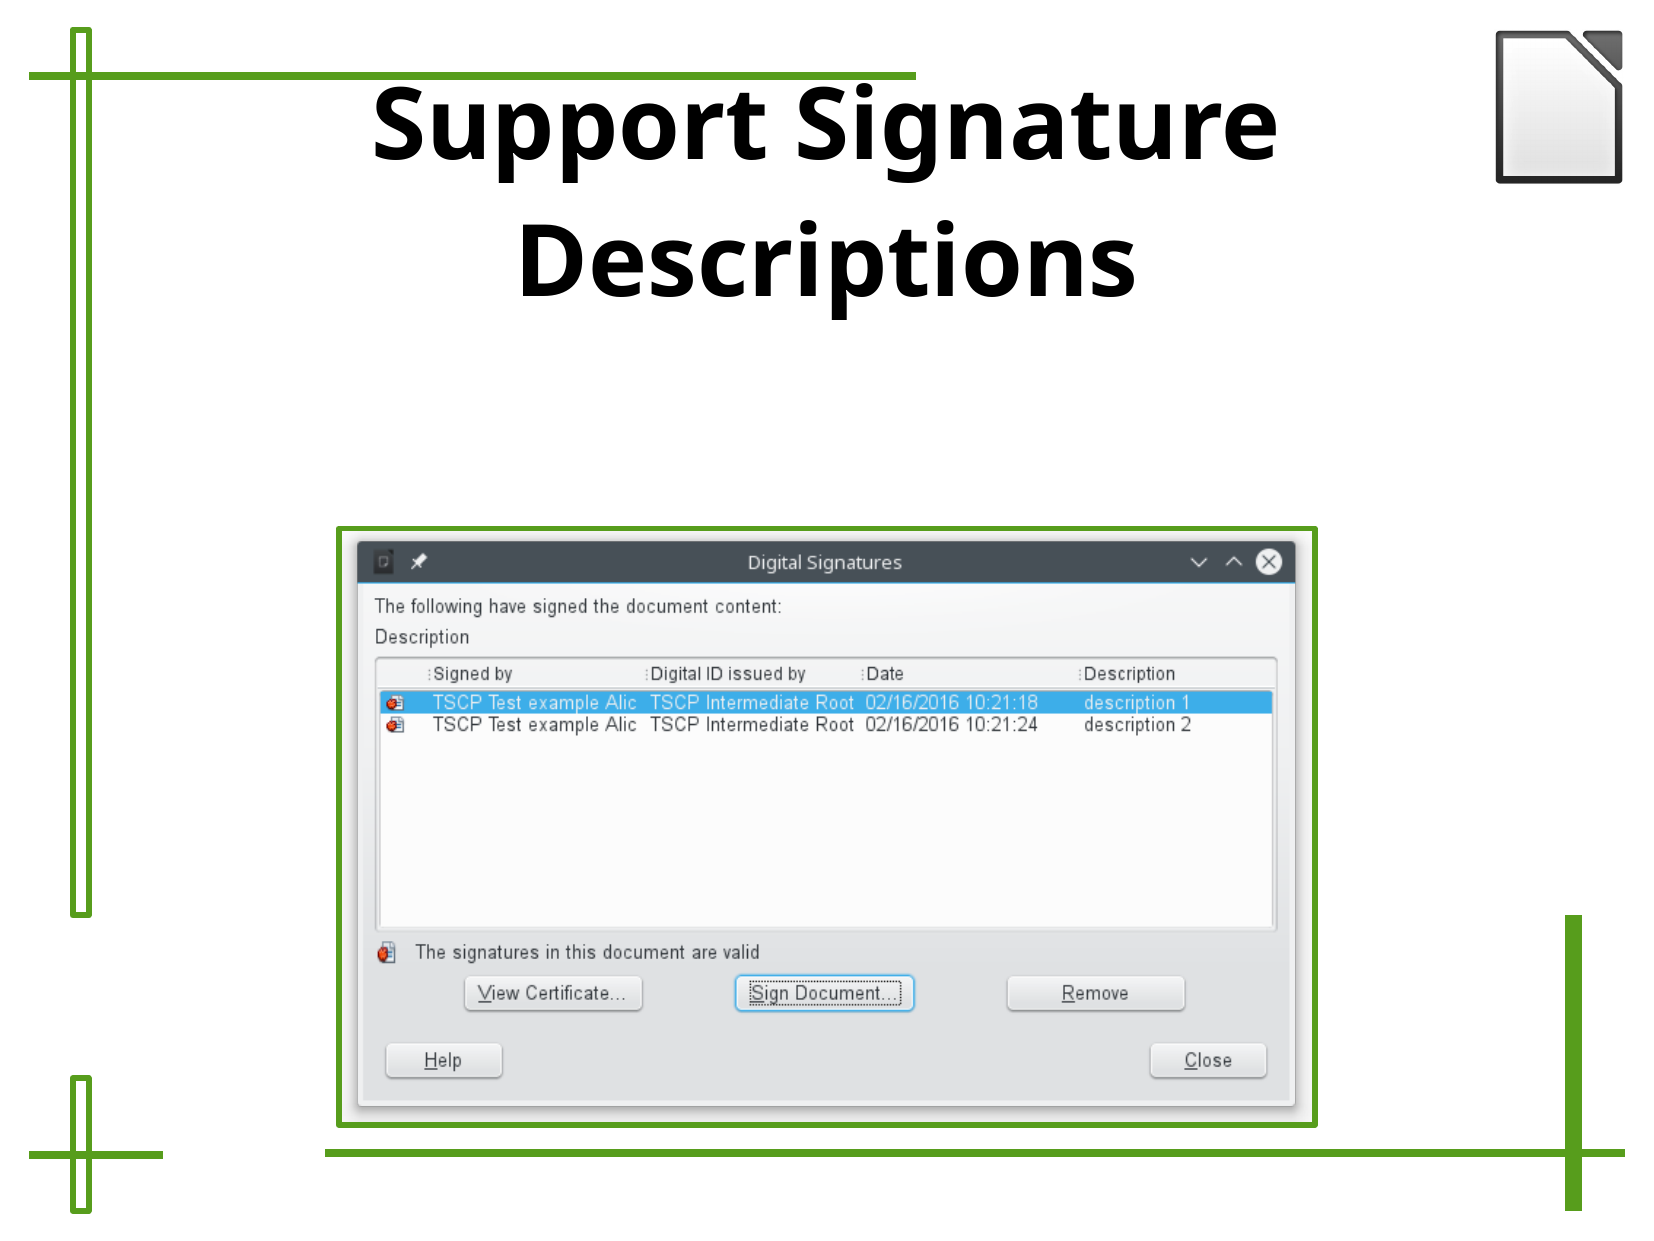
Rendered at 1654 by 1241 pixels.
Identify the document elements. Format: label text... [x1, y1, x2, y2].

title Support Signature Descriptions [118, 118, 1536, 260]
picture [341, 531, 1312, 1122]
picture [1494, 29, 1624, 186]
